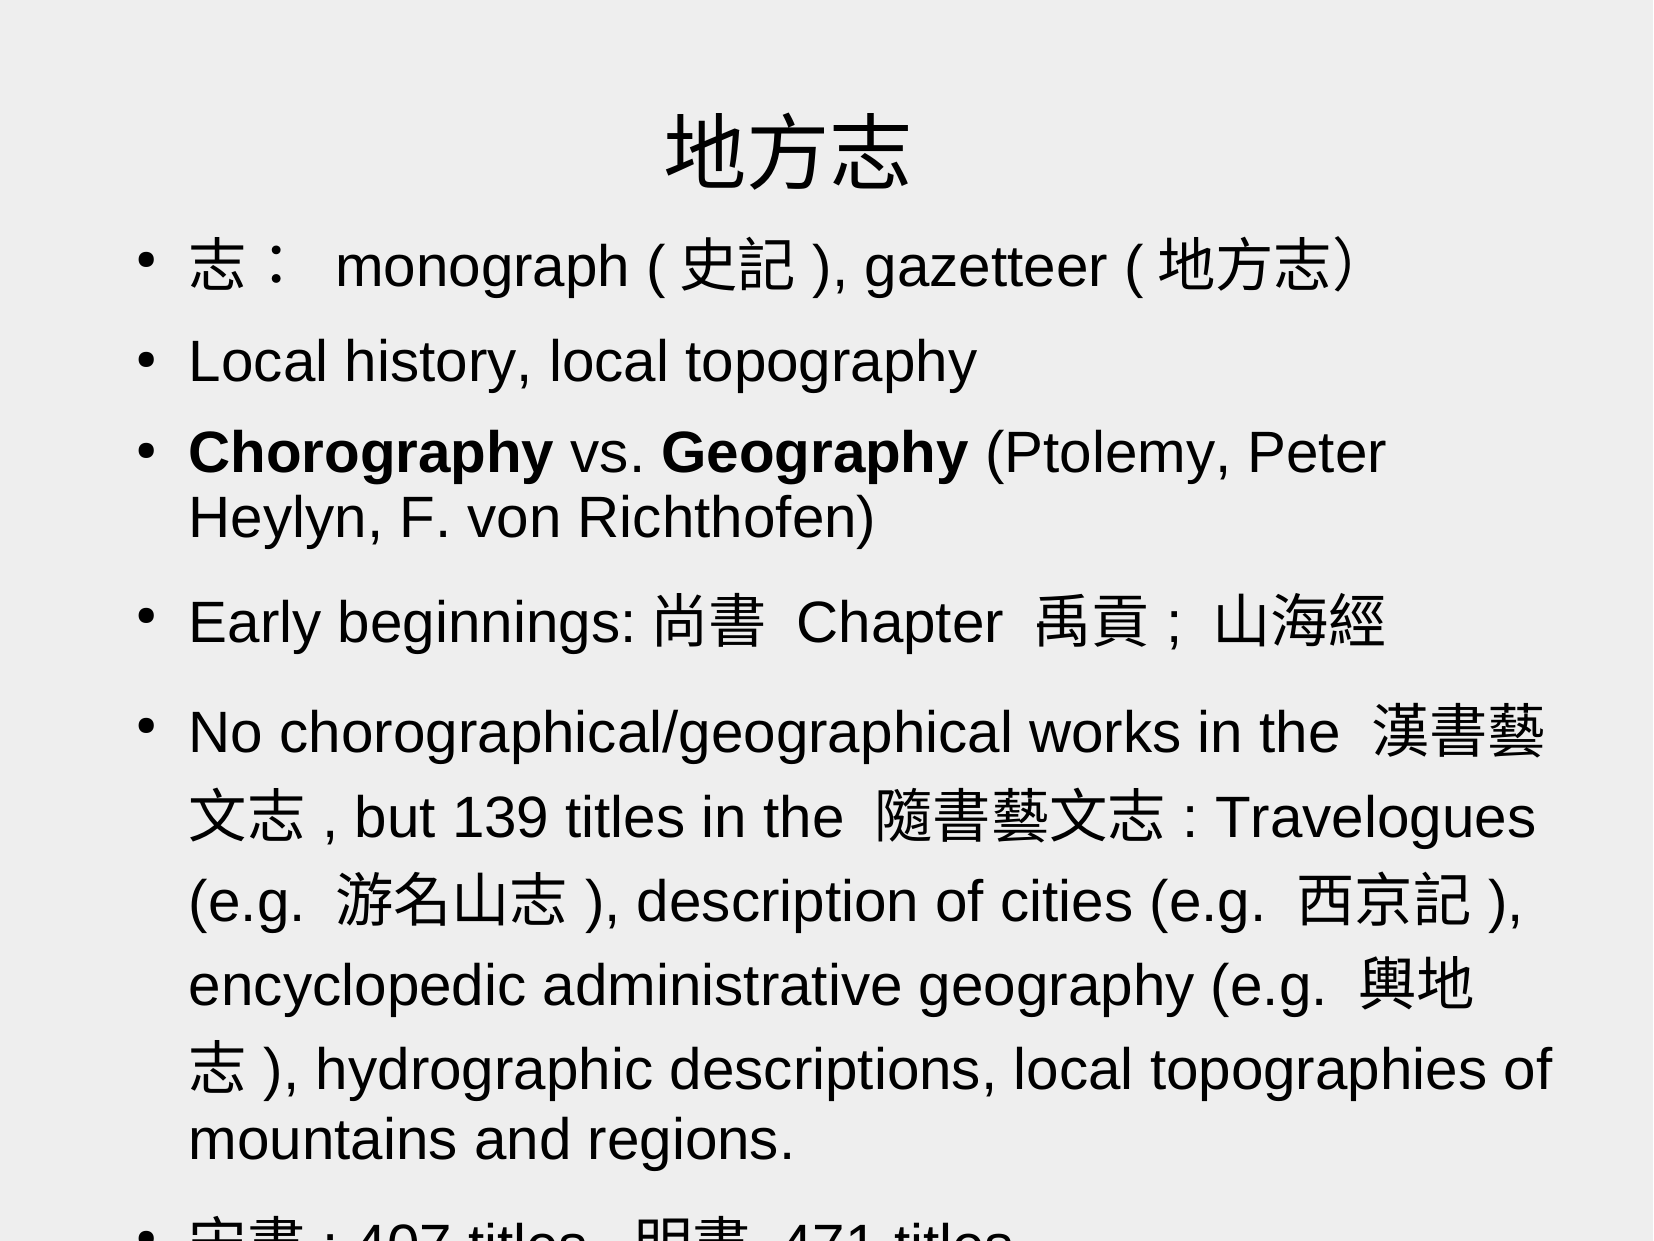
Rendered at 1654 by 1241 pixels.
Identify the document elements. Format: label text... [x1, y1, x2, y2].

title 地方志 [118, 63, 1458, 218]
list 志： monograph (史記), gazetteer (地方志） Local history, local topography Chorography vs. Geography (Ptolemy, Peter Heylyn, F. von Richthofen) Early beginnings:尚書 Chapter 禹貢; 山海經 No chorographical/geographical works in the 漢書藝文志, but 139 titles in the 隨書藝文志: Travelogues (e.g. 游名山志), description of cities (e.g. 西京記), encyclopedic administrative geography (e.g. 輿地志), hydrographic descriptions, local topographies of mountains and regions. 宋書: 407 titles, 明書 471 titles [118, 218, 1558, 1168]
